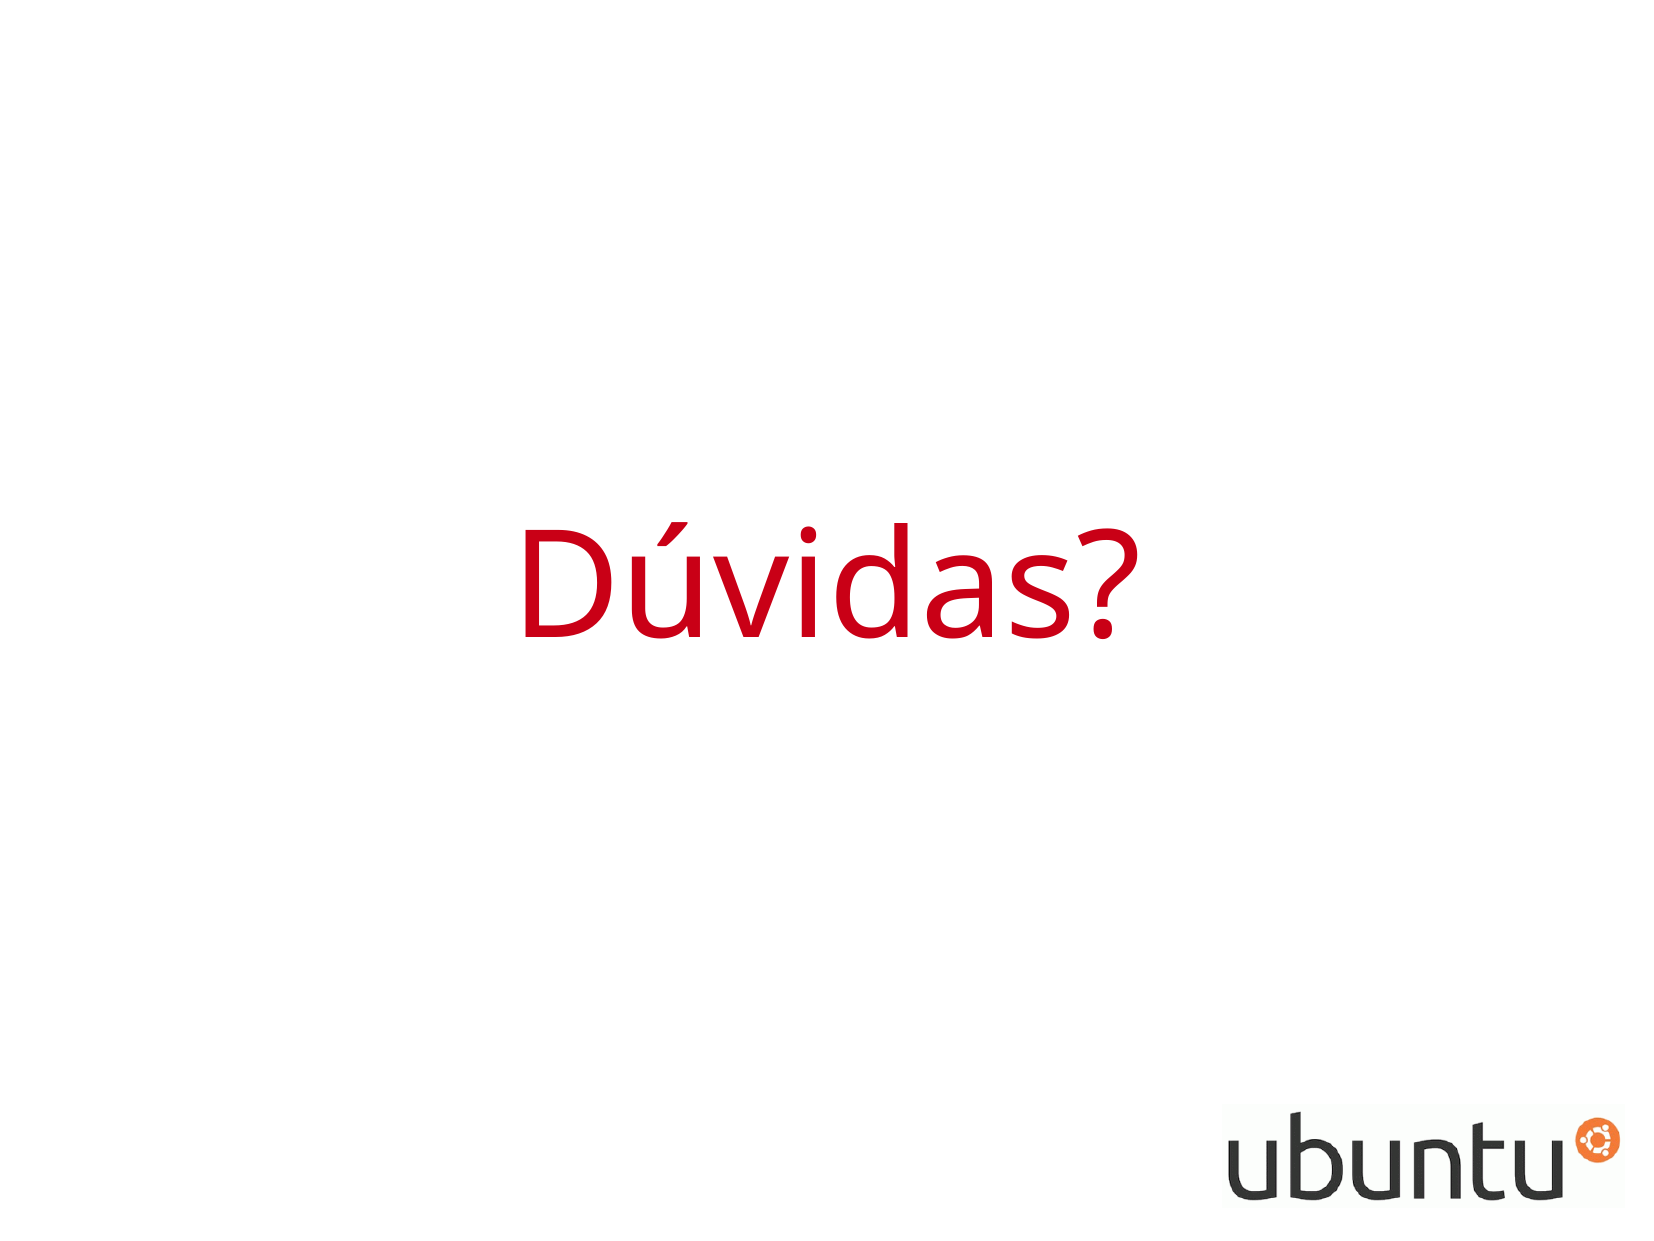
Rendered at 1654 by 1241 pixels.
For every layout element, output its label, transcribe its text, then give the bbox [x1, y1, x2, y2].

picture [1222, 1104, 1625, 1208]
subtitle Dúvidas? [82, 56, 1571, 1102]
